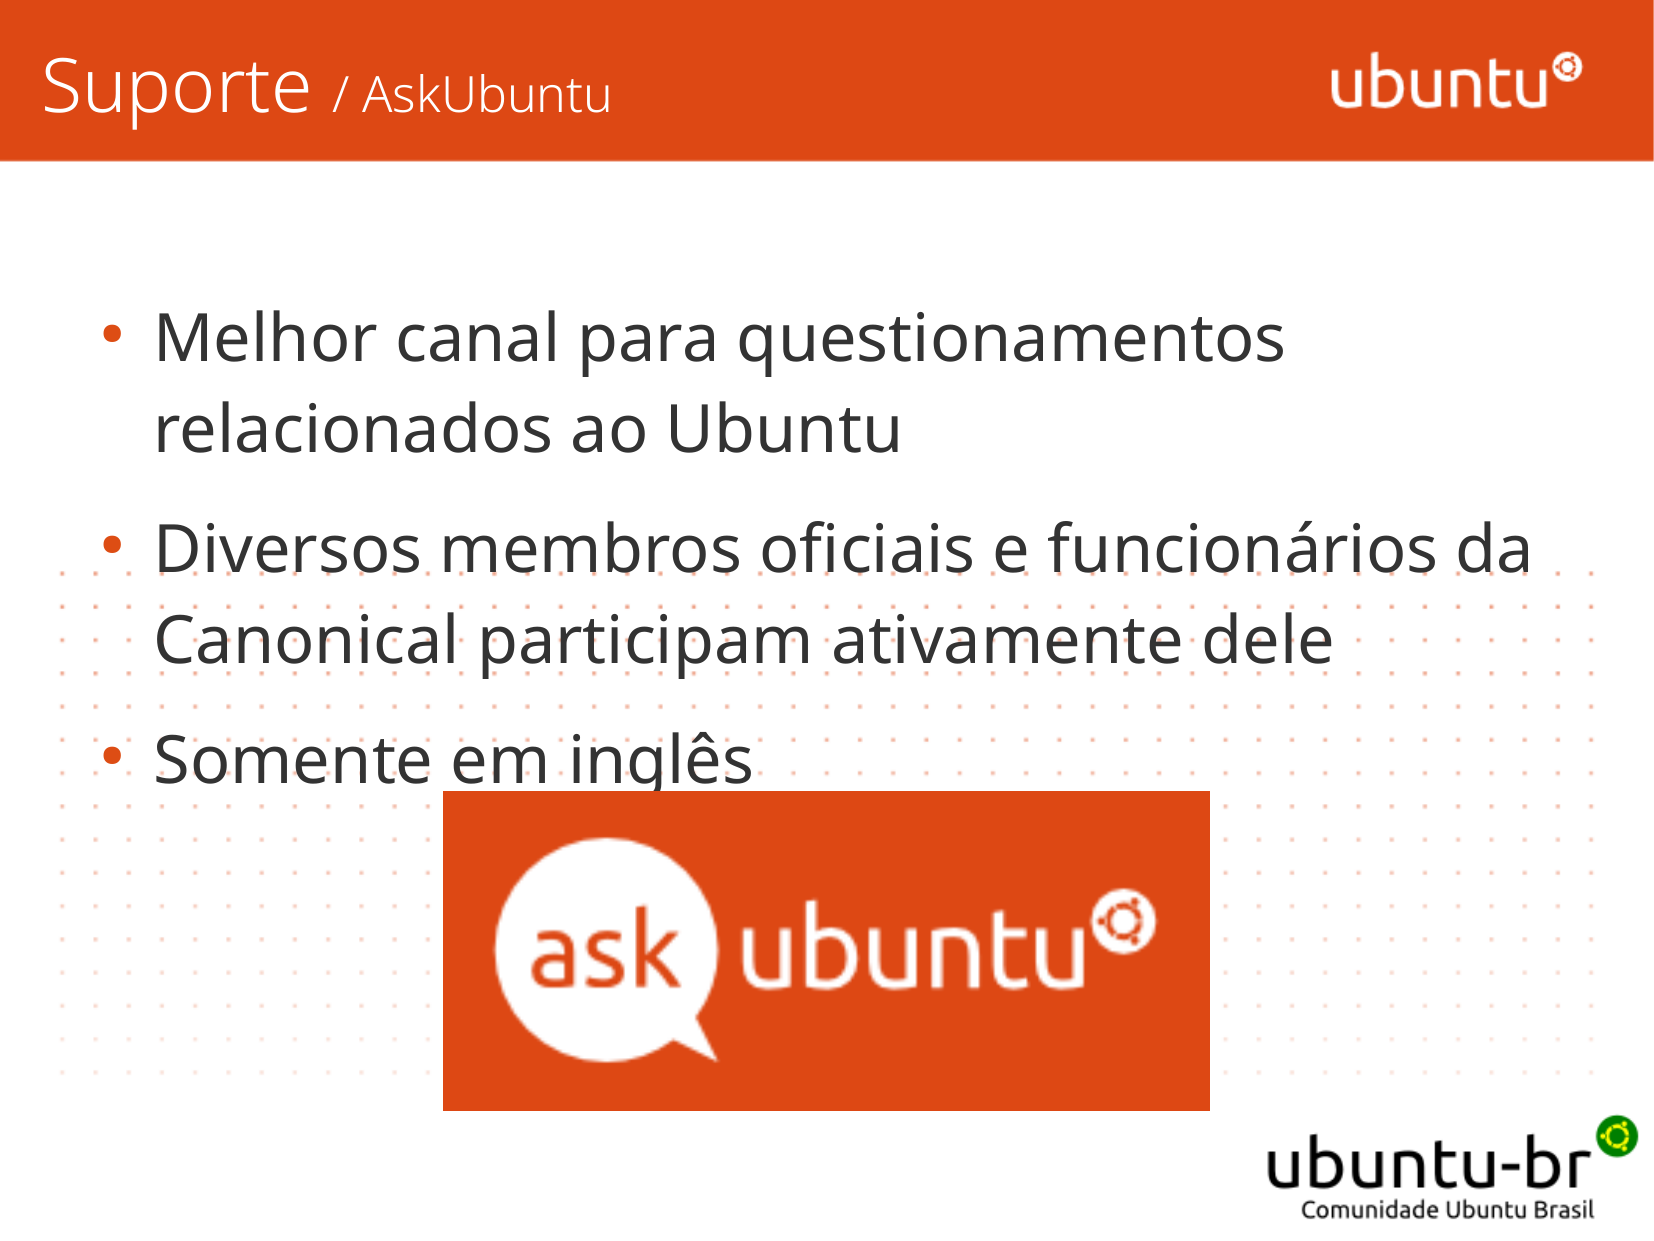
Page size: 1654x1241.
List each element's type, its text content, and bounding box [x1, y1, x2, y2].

title Suporte / AskUbuntu [41, 31, 1300, 136]
list Melhor canal para questionamentos relacionados ao Ubuntu Diversos membros oficiais e funcionários da Canonical participam ativamente dele Somente em inglês [82, 290, 1538, 1010]
picture [0, 0, 1654, 1241]
